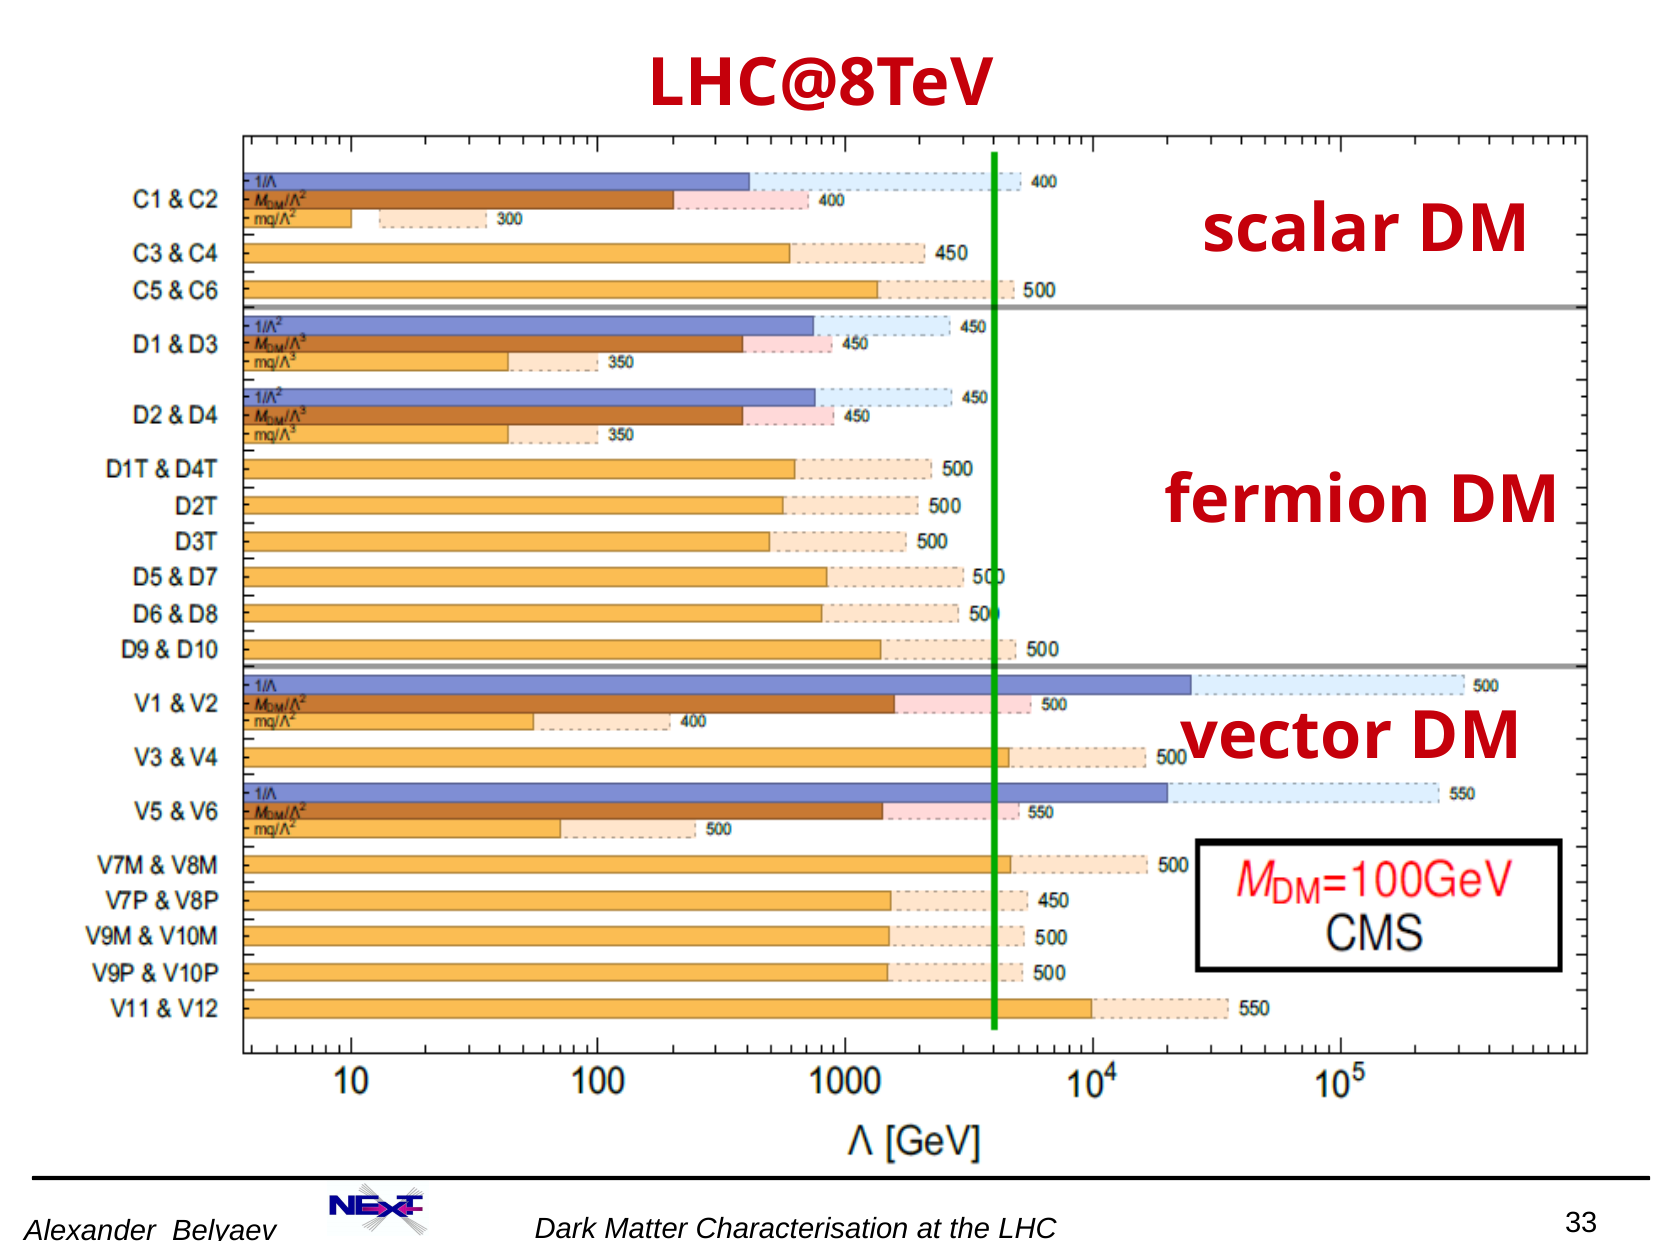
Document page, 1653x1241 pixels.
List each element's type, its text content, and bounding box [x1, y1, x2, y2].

picture [59, 136, 1595, 1170]
text_box fermion DM [1114, 450, 1571, 544]
title LHC@8TeV [0, 23, 1653, 136]
text_box vector DM [1102, 686, 1560, 780]
picture [327, 1181, 429, 1236]
text_box scalar DM [1125, 178, 1583, 272]
